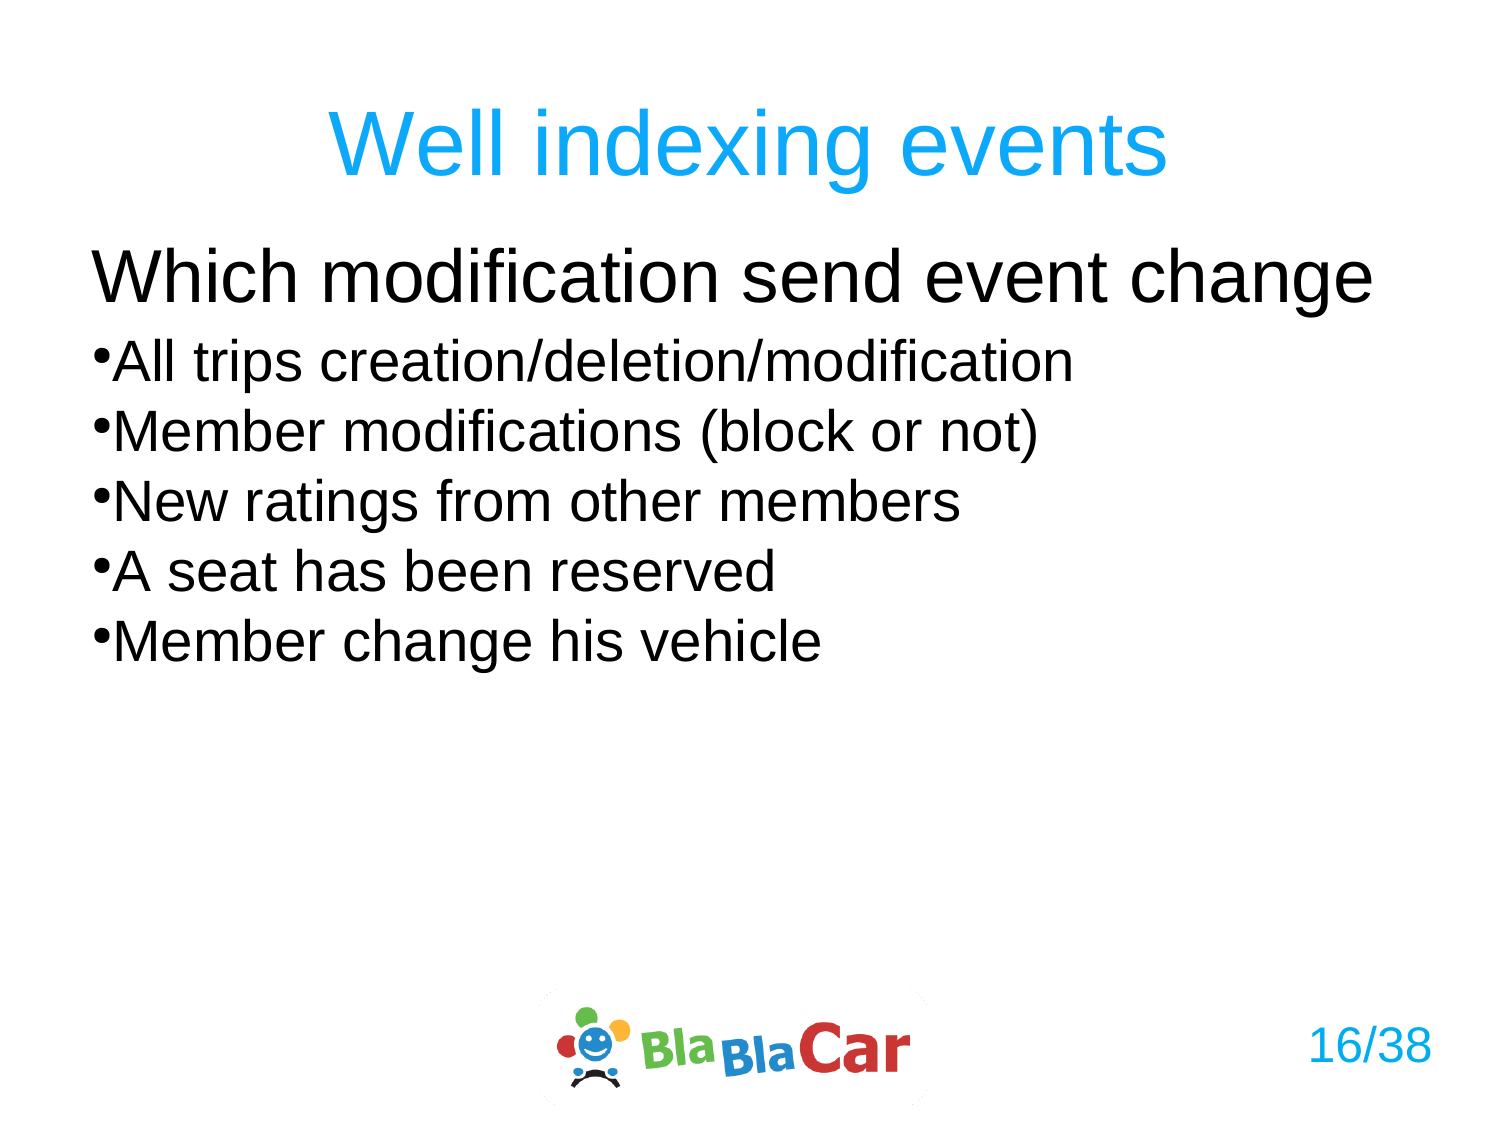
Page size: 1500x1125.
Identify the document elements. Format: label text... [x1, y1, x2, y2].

title Well indexing events [75, 45, 1426, 233]
text_box All trips creation/deletion/modification Member modifications (block or not) New ratings from other members A seat has been reserved Member change his vehicle [76, 315, 1424, 681]
text_box Which modification send event change [76, 219, 1424, 315]
